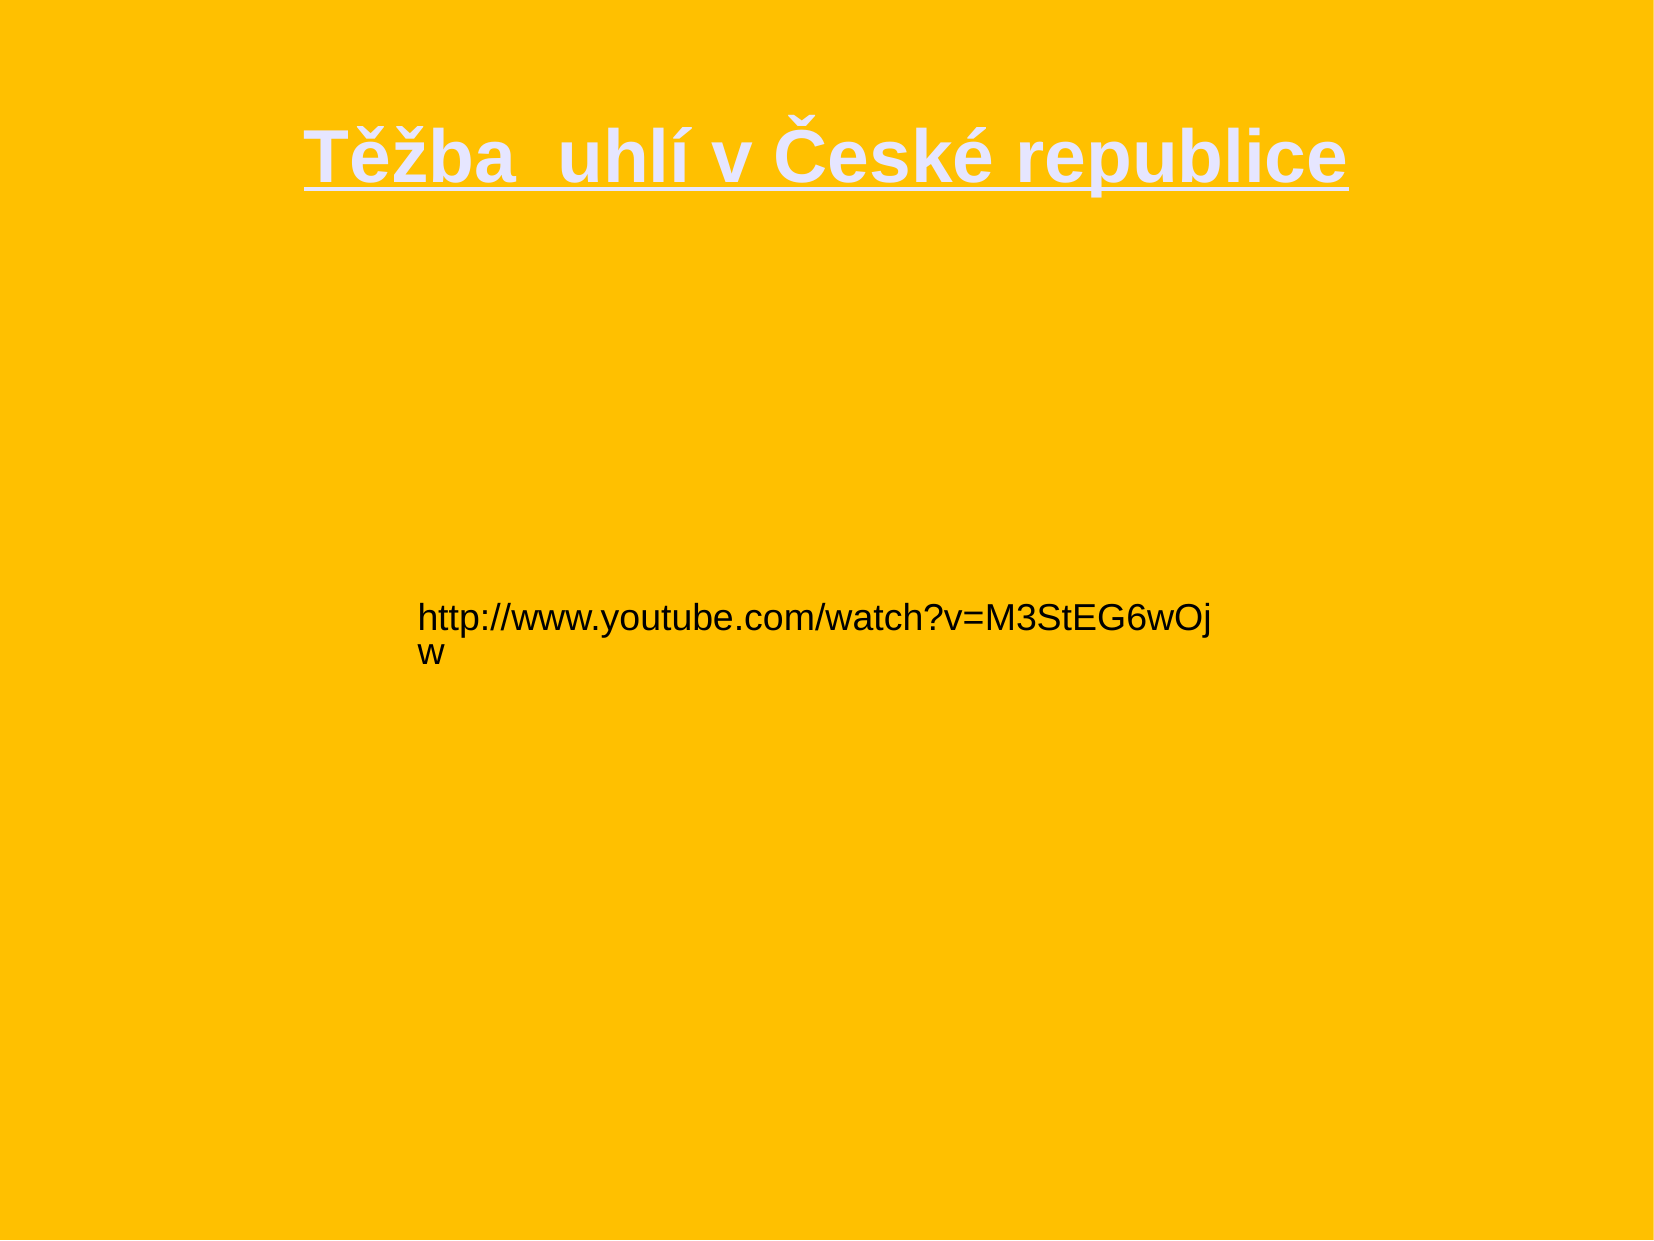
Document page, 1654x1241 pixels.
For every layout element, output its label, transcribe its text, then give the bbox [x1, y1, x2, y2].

text_box http://www.youtube.com/watch?v=M3StEG6wOjw [402, 589, 1249, 688]
title Těžba uhlí v České republice [82, 49, 1571, 257]
